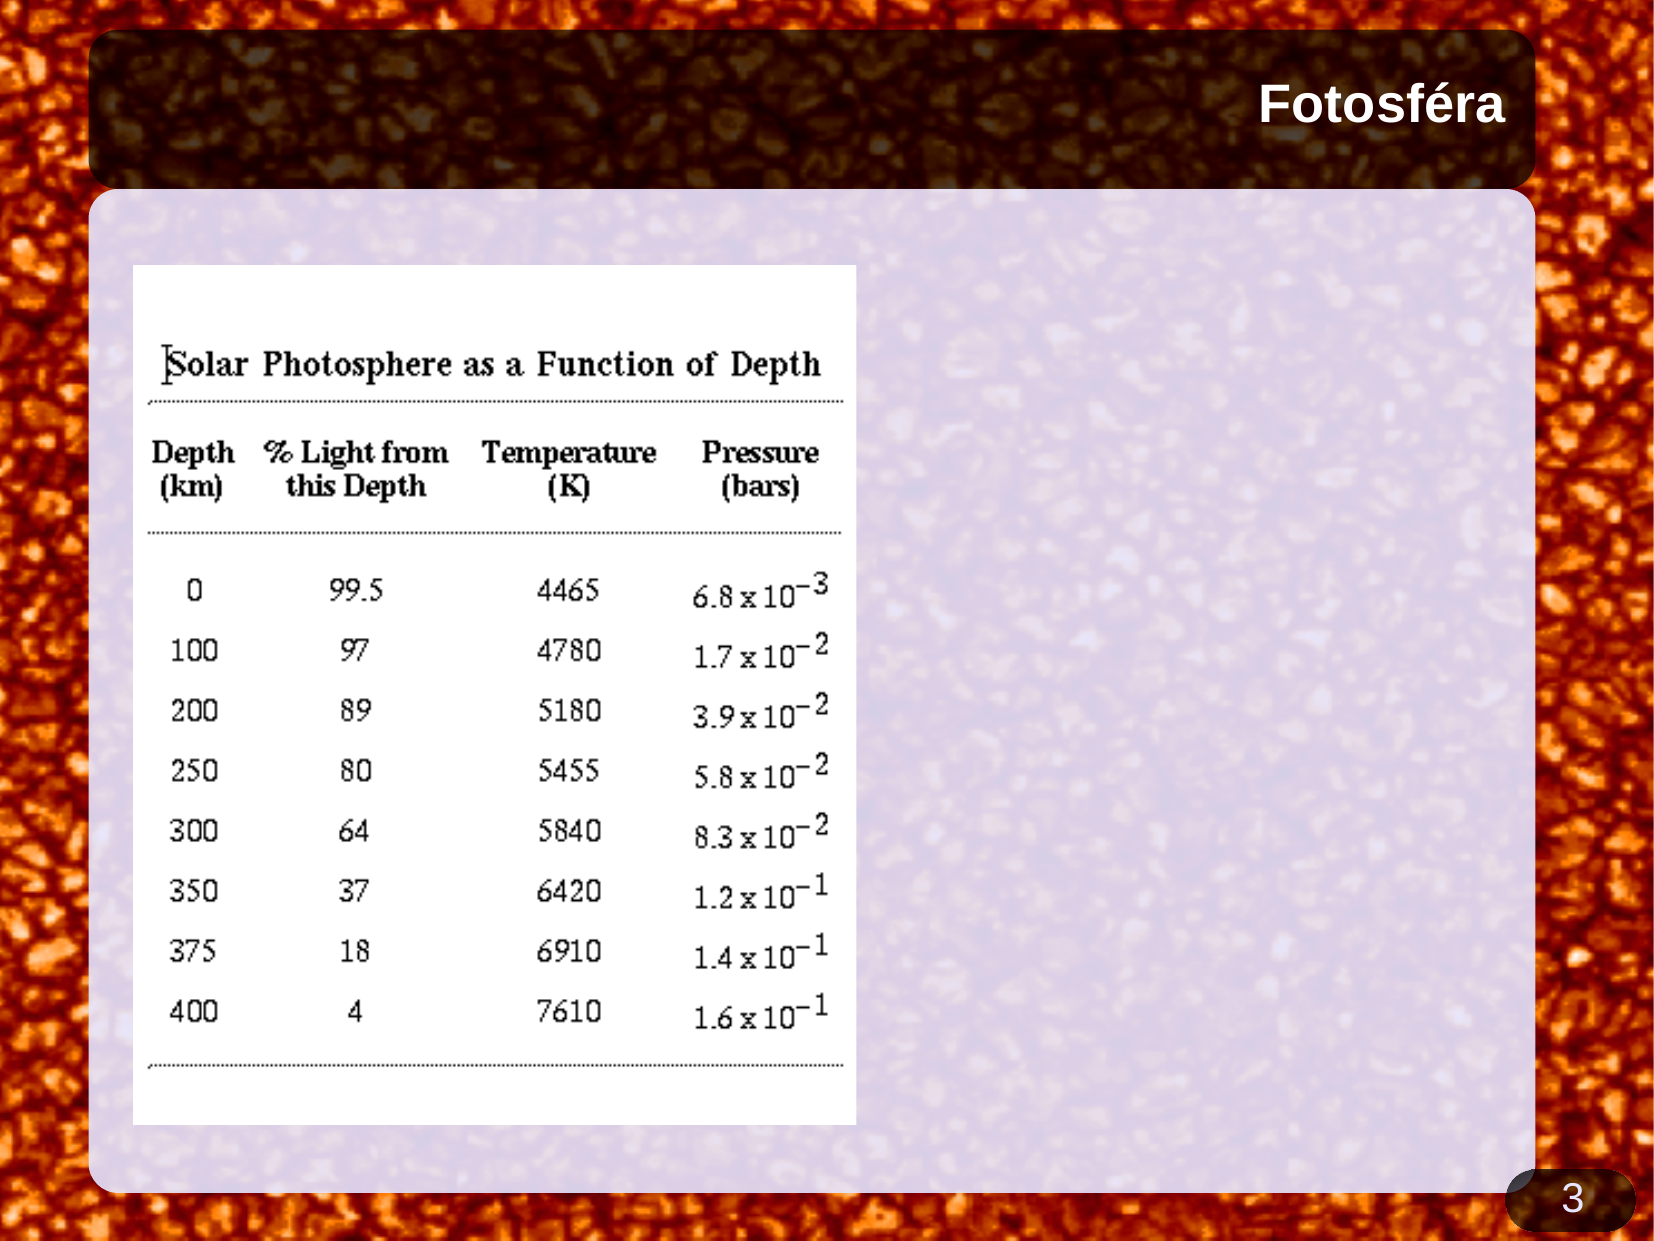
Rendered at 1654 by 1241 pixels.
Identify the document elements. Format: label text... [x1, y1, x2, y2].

picture [0, 0, 1654, 1241]
title Fotosféra [118, 59, 1506, 148]
